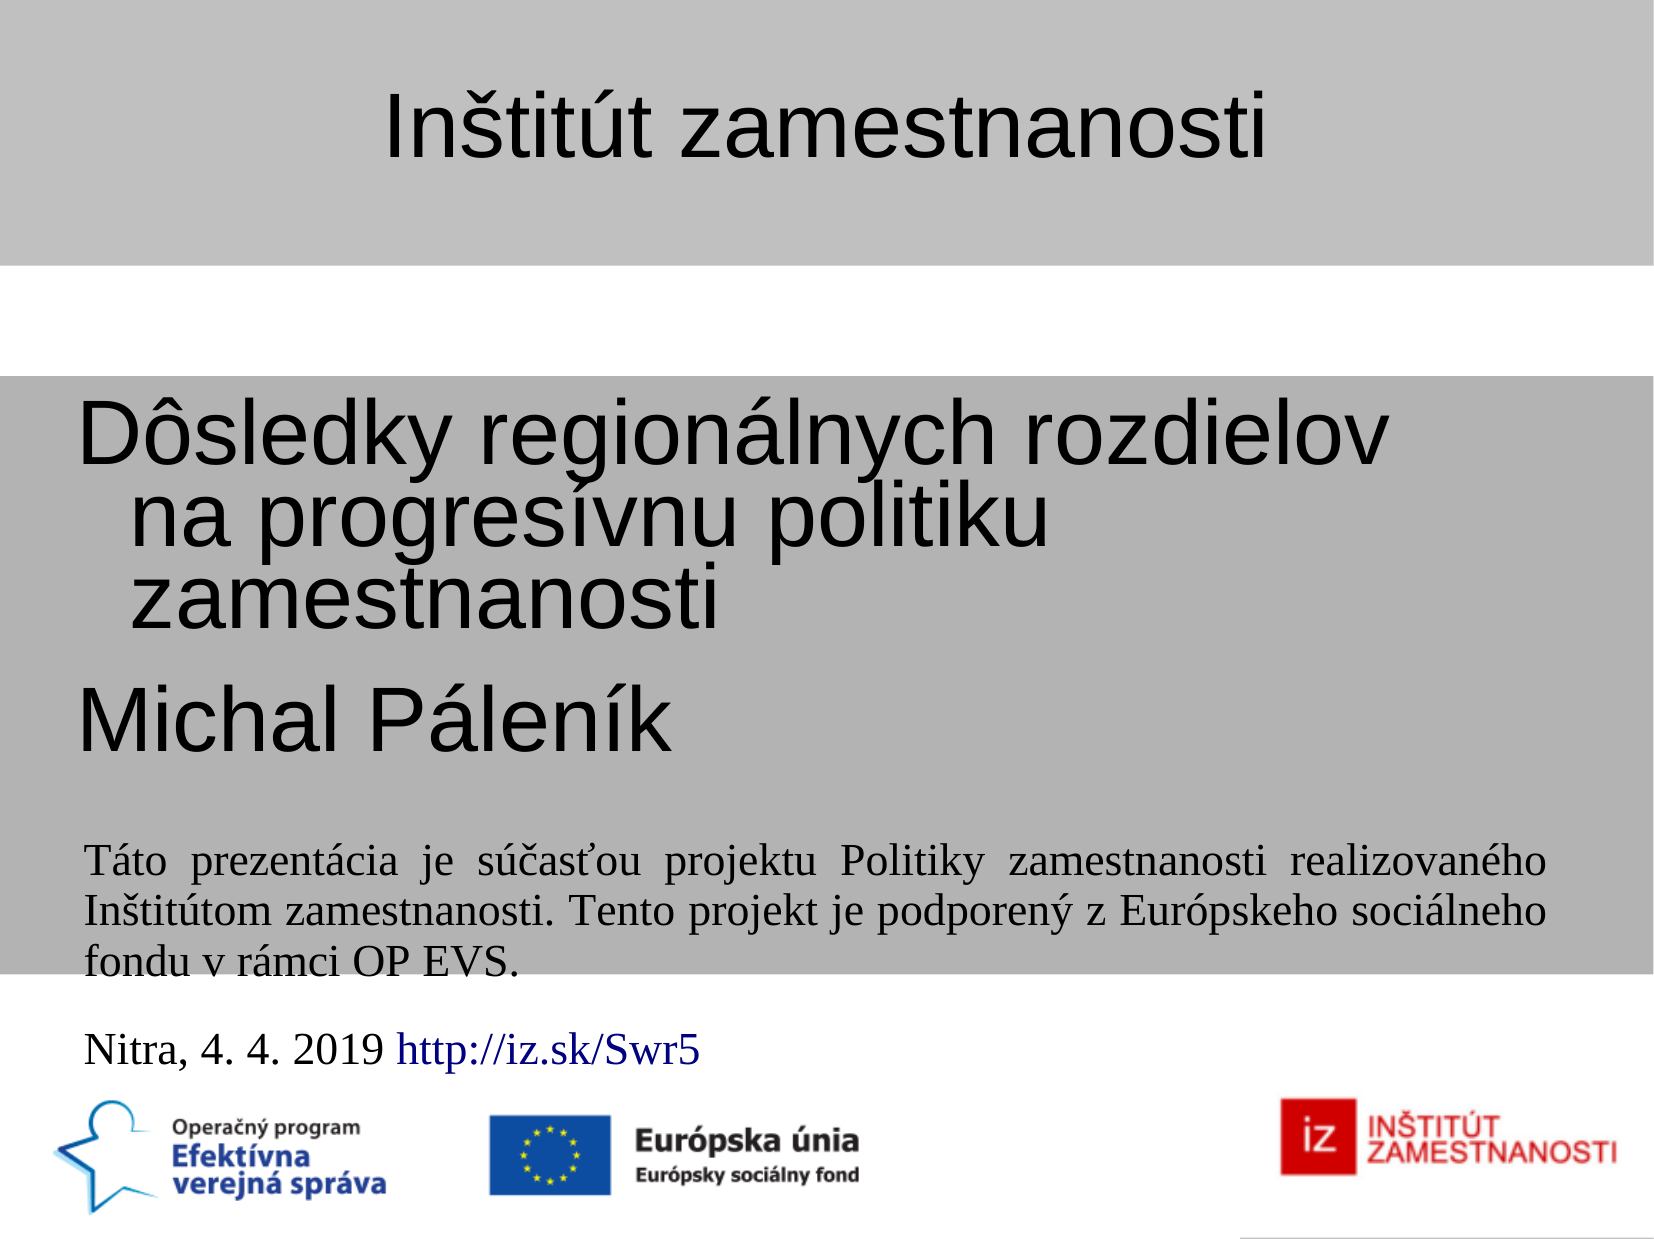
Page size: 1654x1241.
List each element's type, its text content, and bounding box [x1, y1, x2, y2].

text_box [0, 376, 1654, 975]
list Dôsledky regionálnych rozdielov na progresívnu politiku zamestnanosti Michal Páleník [59, 399, 1506, 768]
title Inštitút zamestnanosti [88, 29, 1565, 237]
picture [1240, 1033, 1654, 1241]
picture [29, 1062, 886, 1241]
text_box Táto prezentácia je súčasťou projektu Politiky zamestnanosti realizovaného Inštitútom zamestnanosti. Tento projekt je podporený z Európskeho sociálneho fondu v rámci OP EVS. Nitra, 4. 4. 2019 http://iz.sk/Swr5 [68, 826, 1595, 1082]
